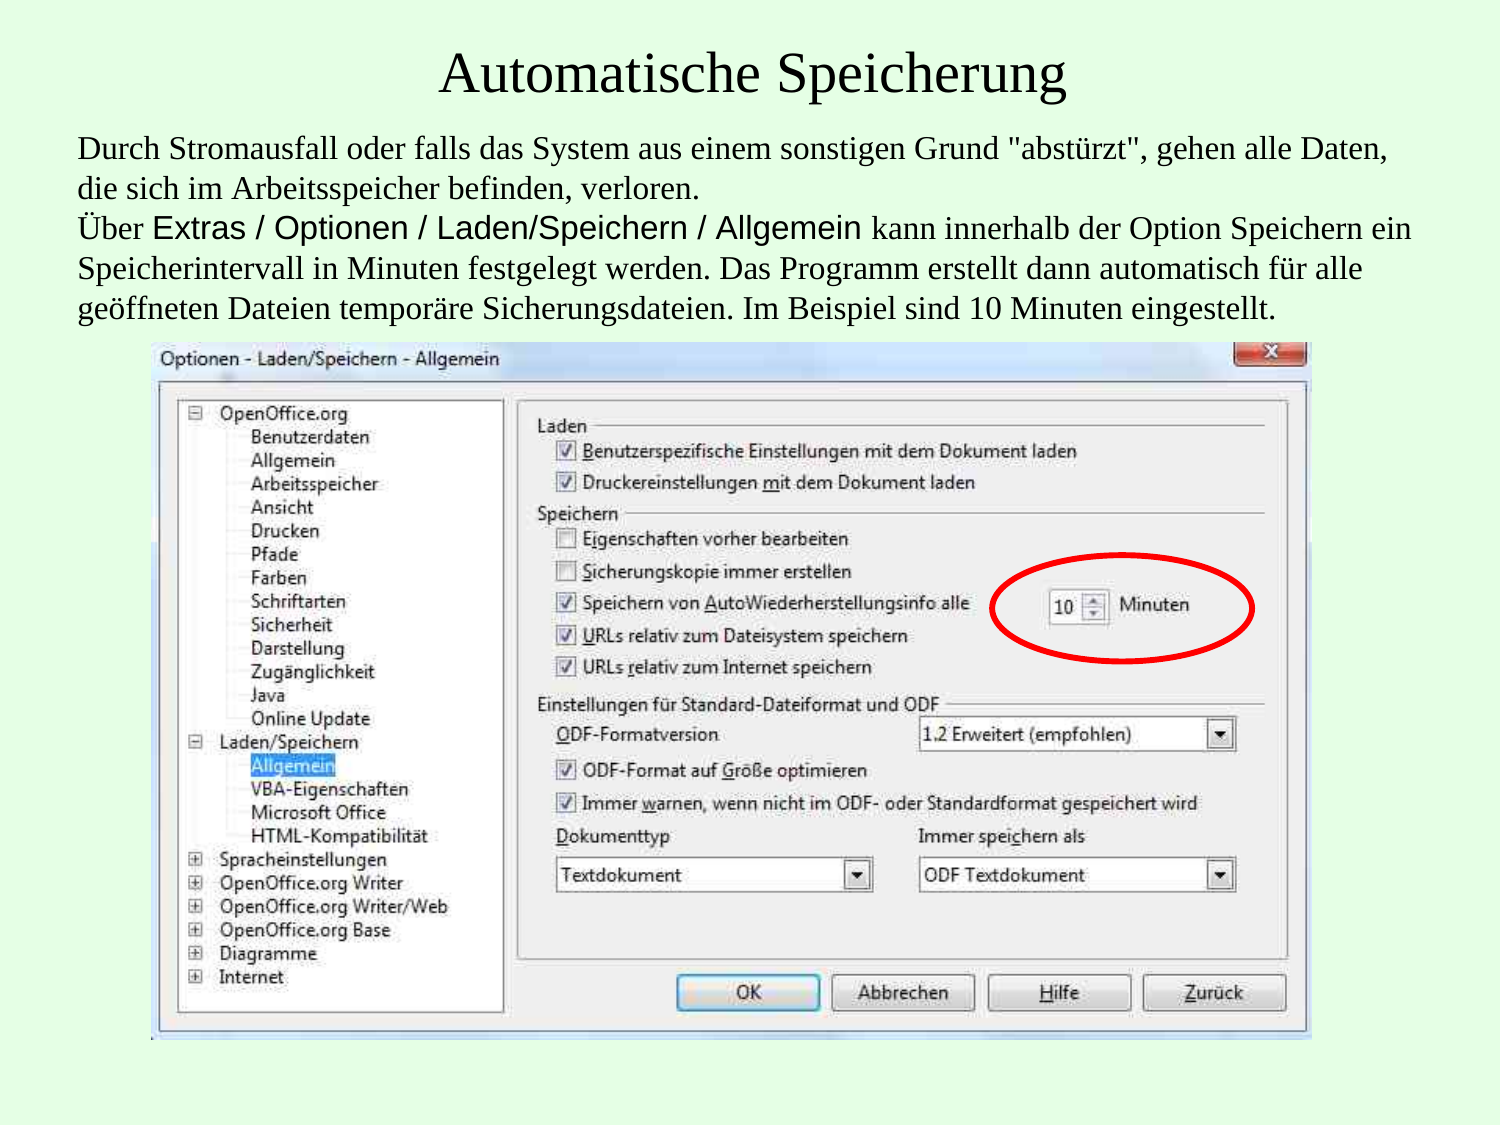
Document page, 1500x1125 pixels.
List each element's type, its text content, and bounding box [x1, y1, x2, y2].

title Automatische Speicherung [115, 18, 1391, 118]
text_box Durch Stromausfall oder falls das System aus einem sonstigen Grund "abstürzt", gehen alle Daten, die sich im Arbeitsspeicher befinden, verloren. Über Extras / Optionen / Laden/Speichern / Allgemein kann innerhalb der Option Speichern ein Speicherintervall in Minuten festgelegt werden. Das Programm erstellt dann automatisch für alle geöffneten Dateien temporäre Sicherungsdateien. Im Beispiel sind 10 Minuten eingestellt. [62, 118, 1453, 334]
picture [151, 342, 1312, 1040]
